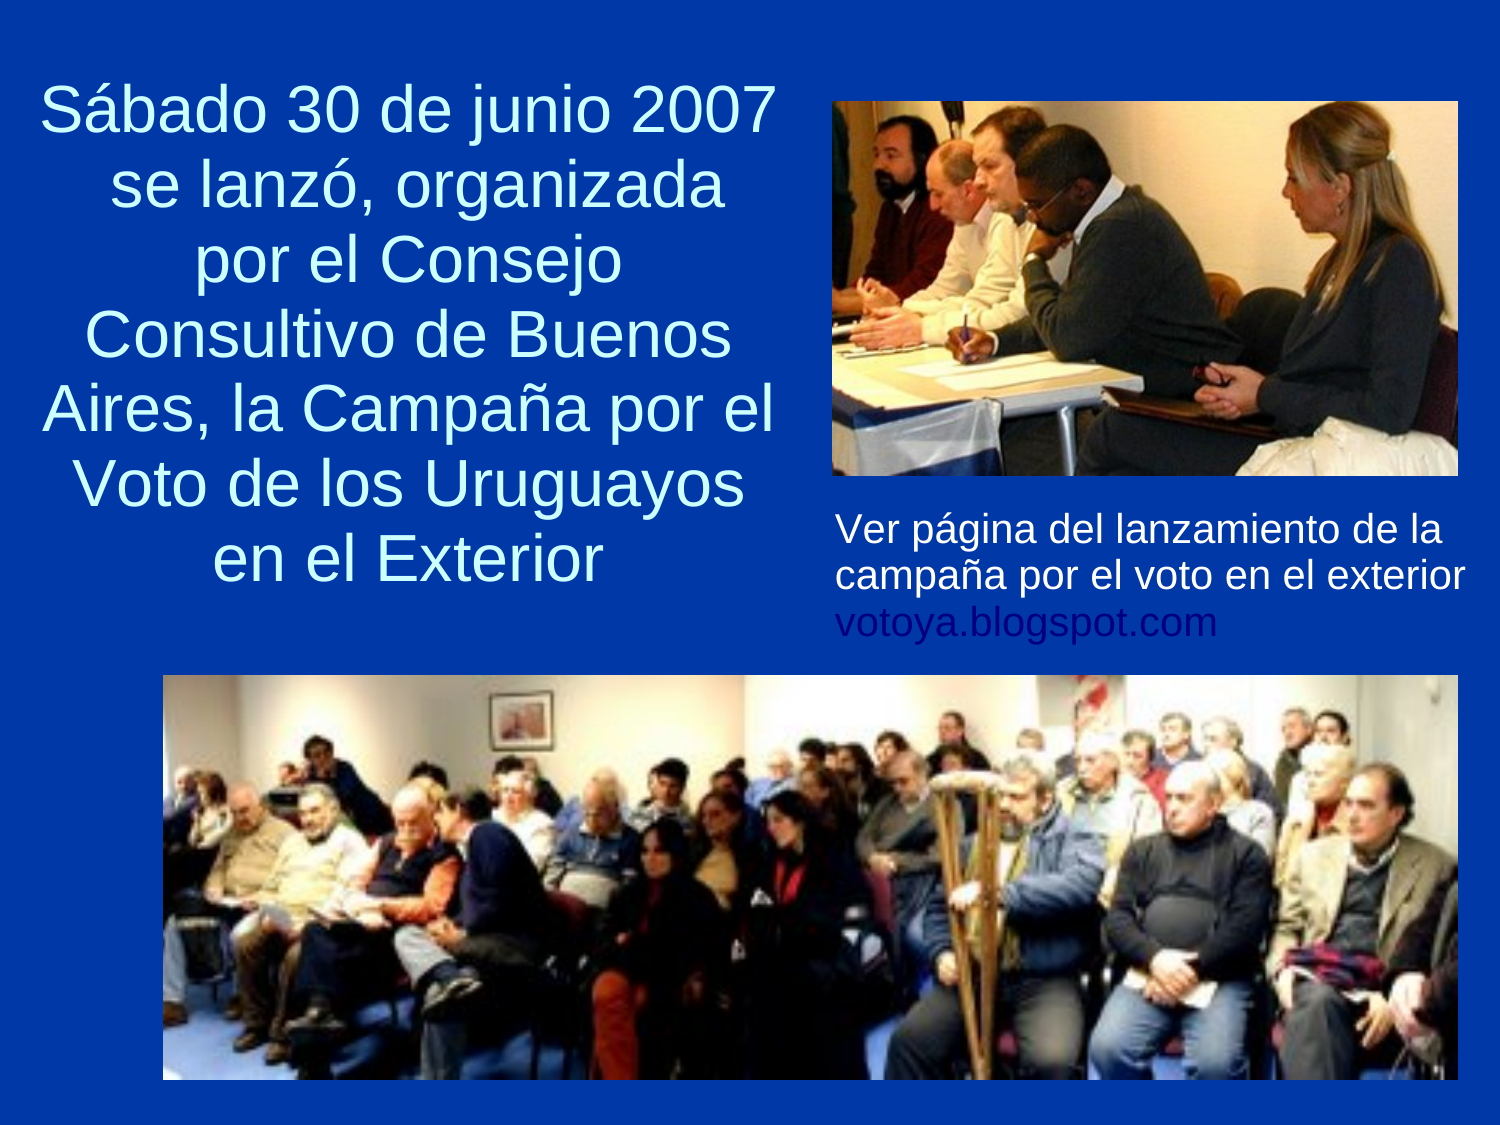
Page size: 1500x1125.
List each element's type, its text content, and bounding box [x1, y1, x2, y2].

title Sábado 30 de junio 2007 se lanzó, organizada por el Consejo Consultivo de Buenos Aires, la Campaña por el Voto de los Uruguayos en el Exterior [21, 64, 798, 604]
picture [832, 101, 1458, 476]
picture [163, 675, 1458, 1081]
text_box Ver página del lanzamiento de la campaña por el voto en el exterior votoya.blogspot.com [820, 498, 1482, 653]
